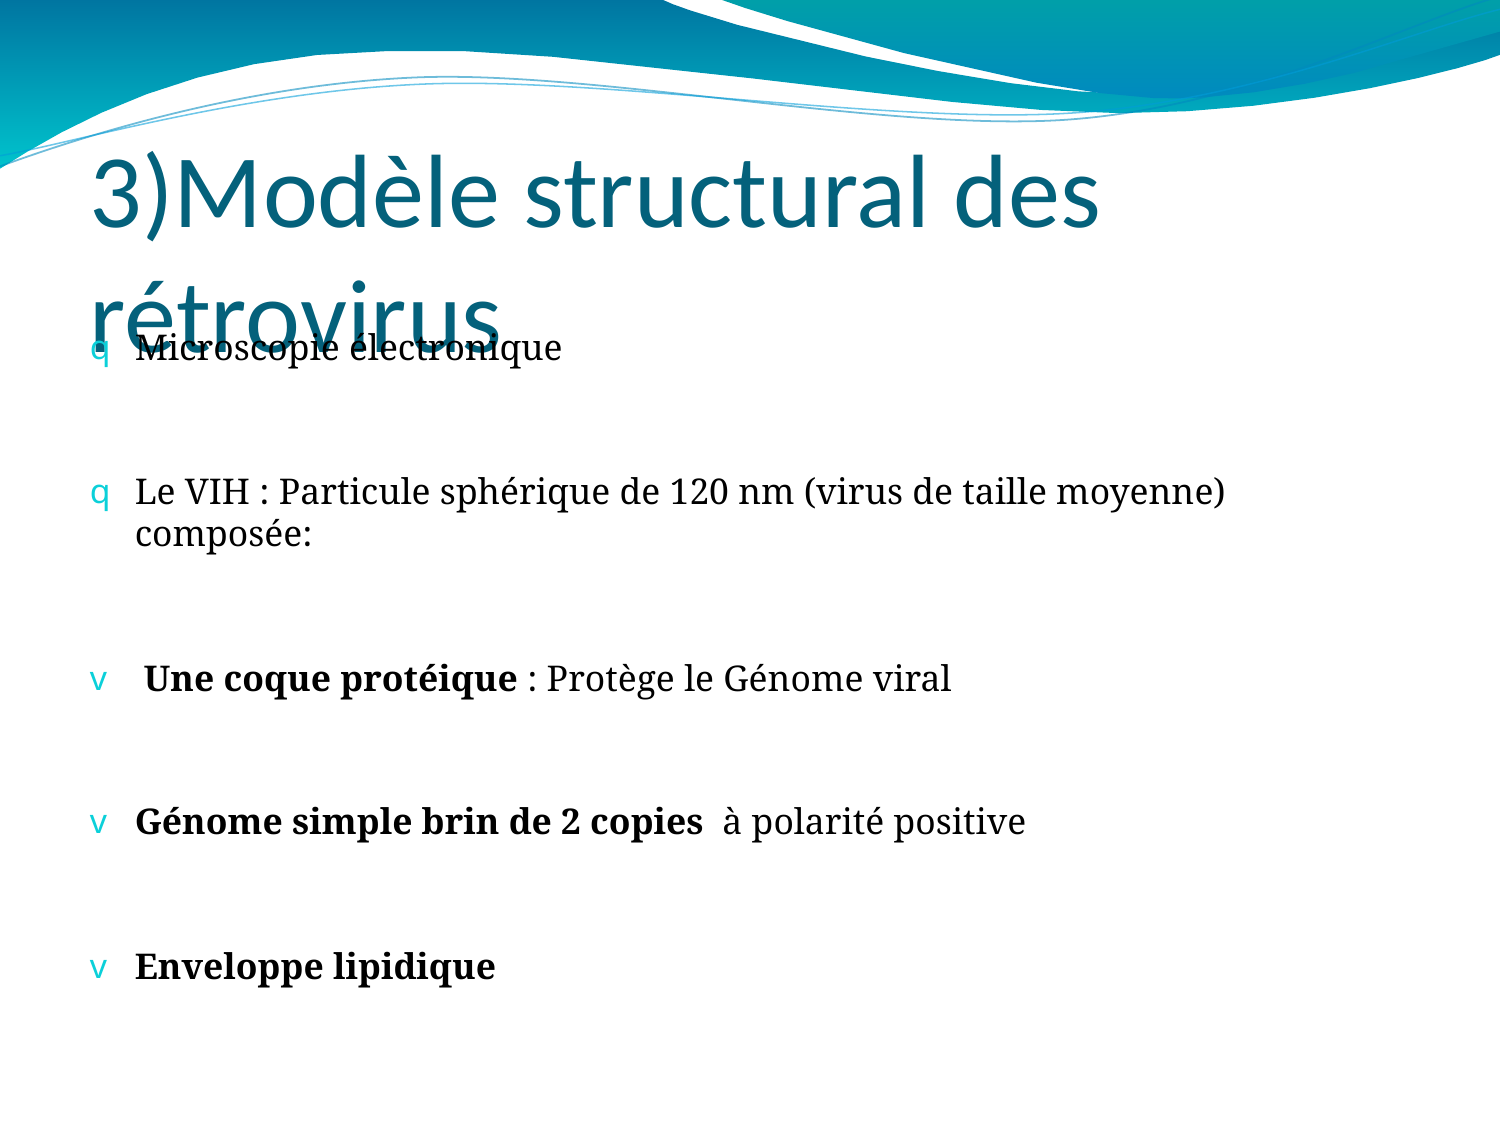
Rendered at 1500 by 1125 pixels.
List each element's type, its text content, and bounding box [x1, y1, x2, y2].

title 3)Modèle structural des rétrovirus [75, 115, 1425, 303]
list Microscopie électronique Le VIH : Particule sphérique de 120 nm (virus de taille moyenne) composée: Une coque protéique : Protège le Génome viral Génome simple brin de 2 copies à polarité positive Enveloppe lipidique [75, 317, 1425, 1038]
